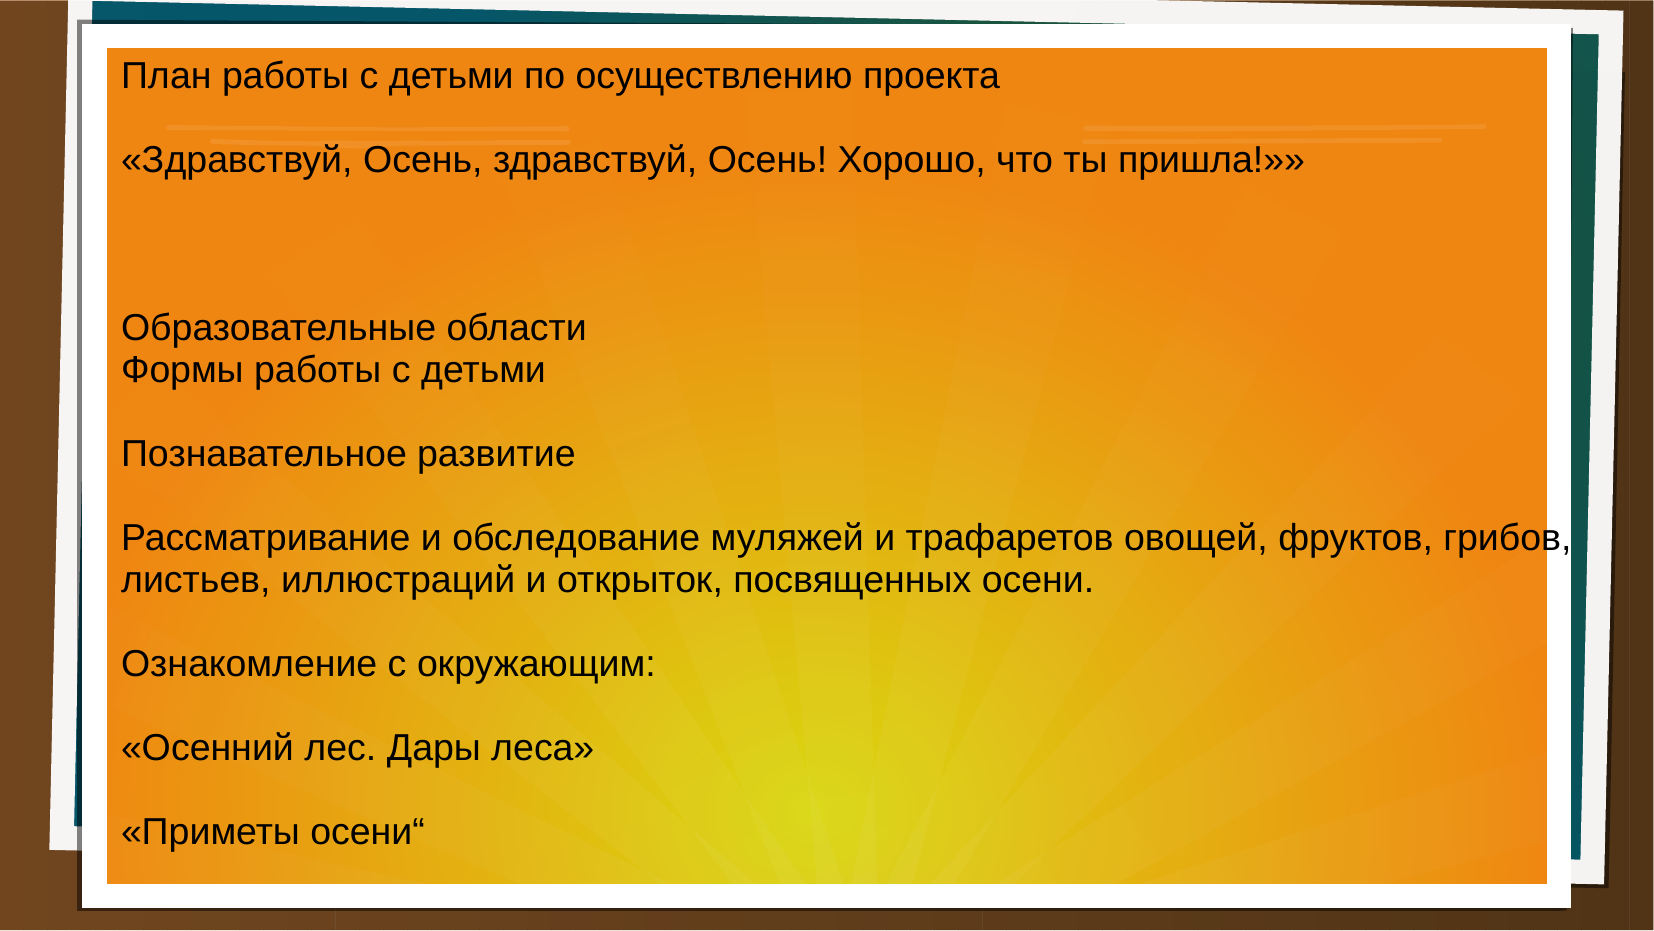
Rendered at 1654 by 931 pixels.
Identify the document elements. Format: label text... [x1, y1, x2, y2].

text_box План работы с детьми по осуществлению проекта «Здравствуй, Осень, здравствуй, Осень! Хорошо, что ты пришла!»» Образовательные области Формы работы с детьми Познавательное развитие Рассматривание и обследование муляжей и трафаретов овощей, фруктов, грибов, листьев, иллюстраций и открыток, посвященных осени. Ознакомление с окружающим: «Осенний лес. Дары леса» «Приметы осени“ [106, 47, 1630, 898]
